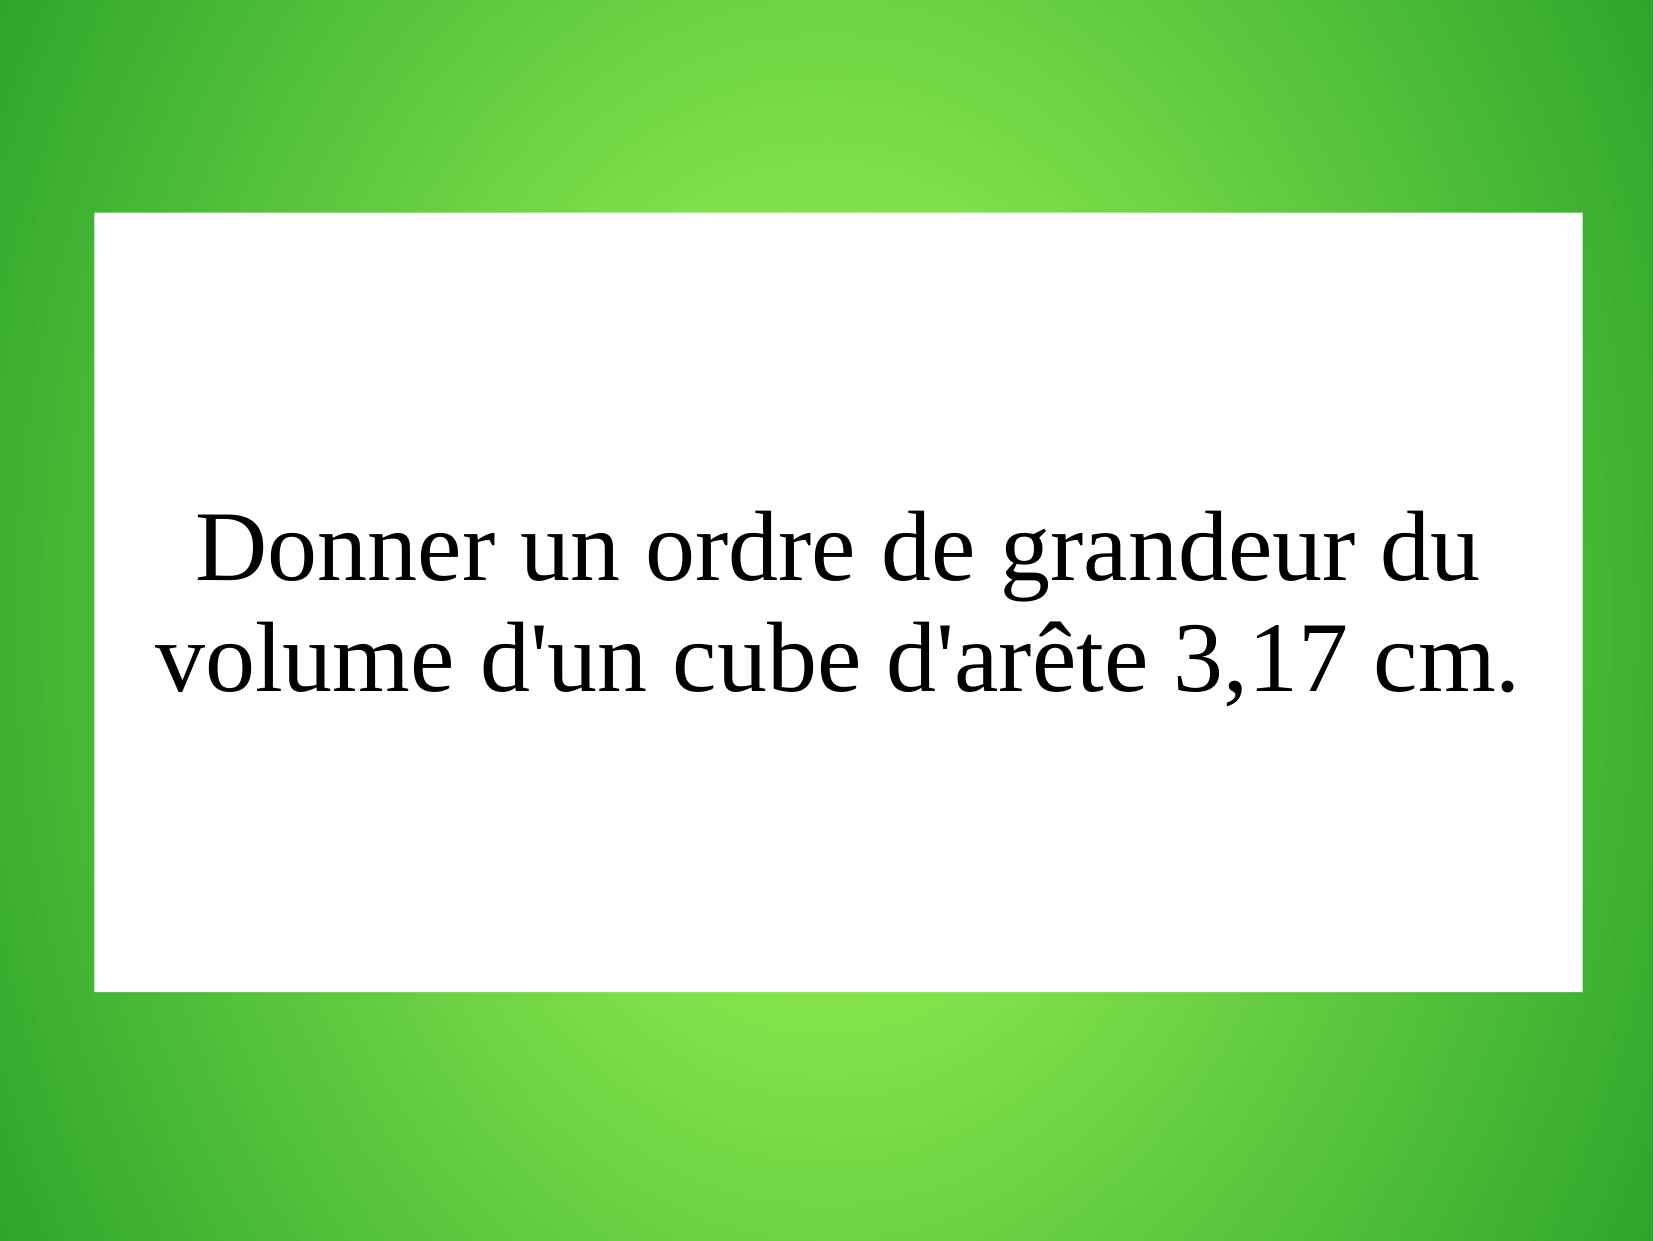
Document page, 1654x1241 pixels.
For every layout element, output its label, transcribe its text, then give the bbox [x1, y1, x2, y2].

picture [0, 0, 1654, 1241]
text_box Donner un ordre de grandeur du volume d'un cube d'arête 3,17 cm. [94, 212, 1583, 993]
